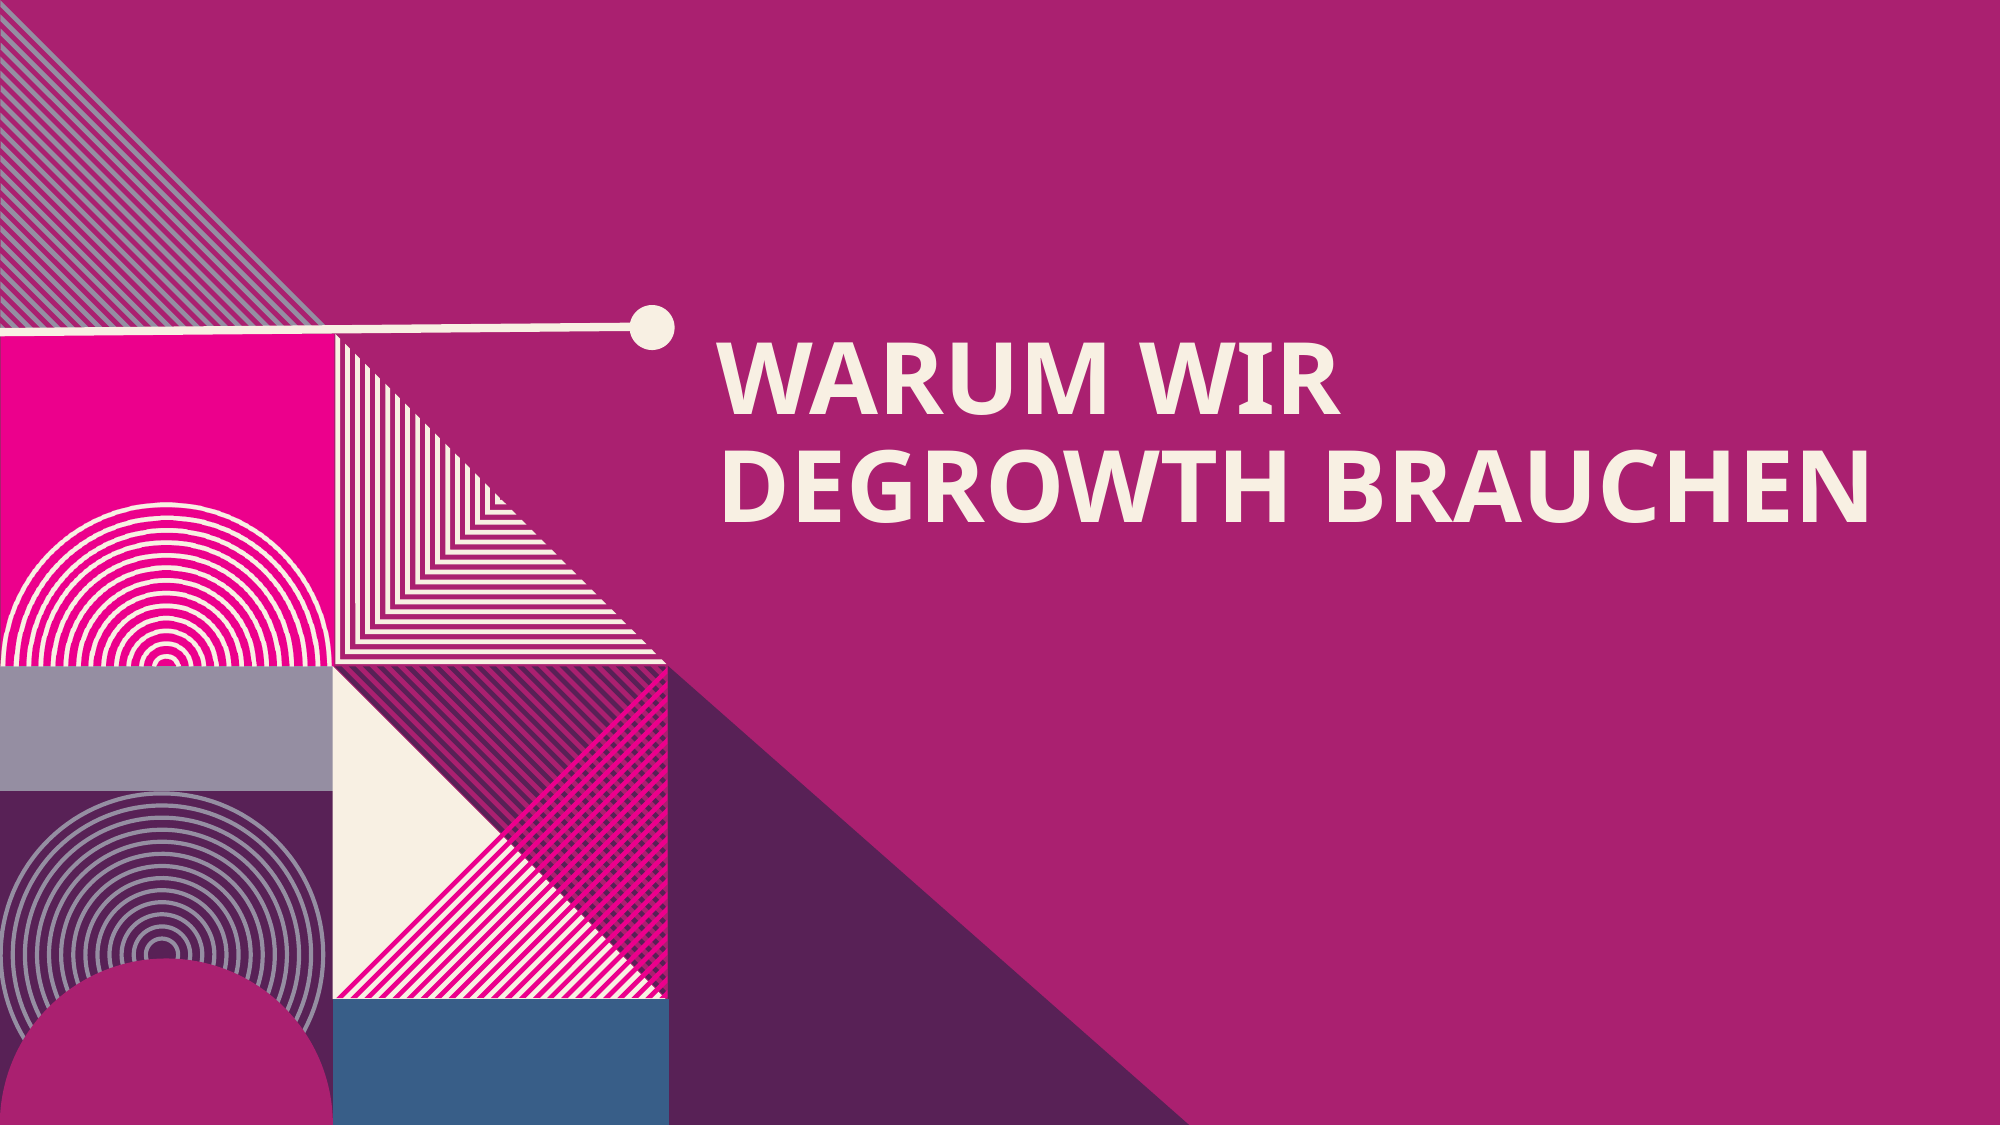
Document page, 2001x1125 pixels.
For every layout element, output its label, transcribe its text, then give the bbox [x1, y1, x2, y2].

title Warum wir degrowth brauchen [701, 94, 1930, 552]
